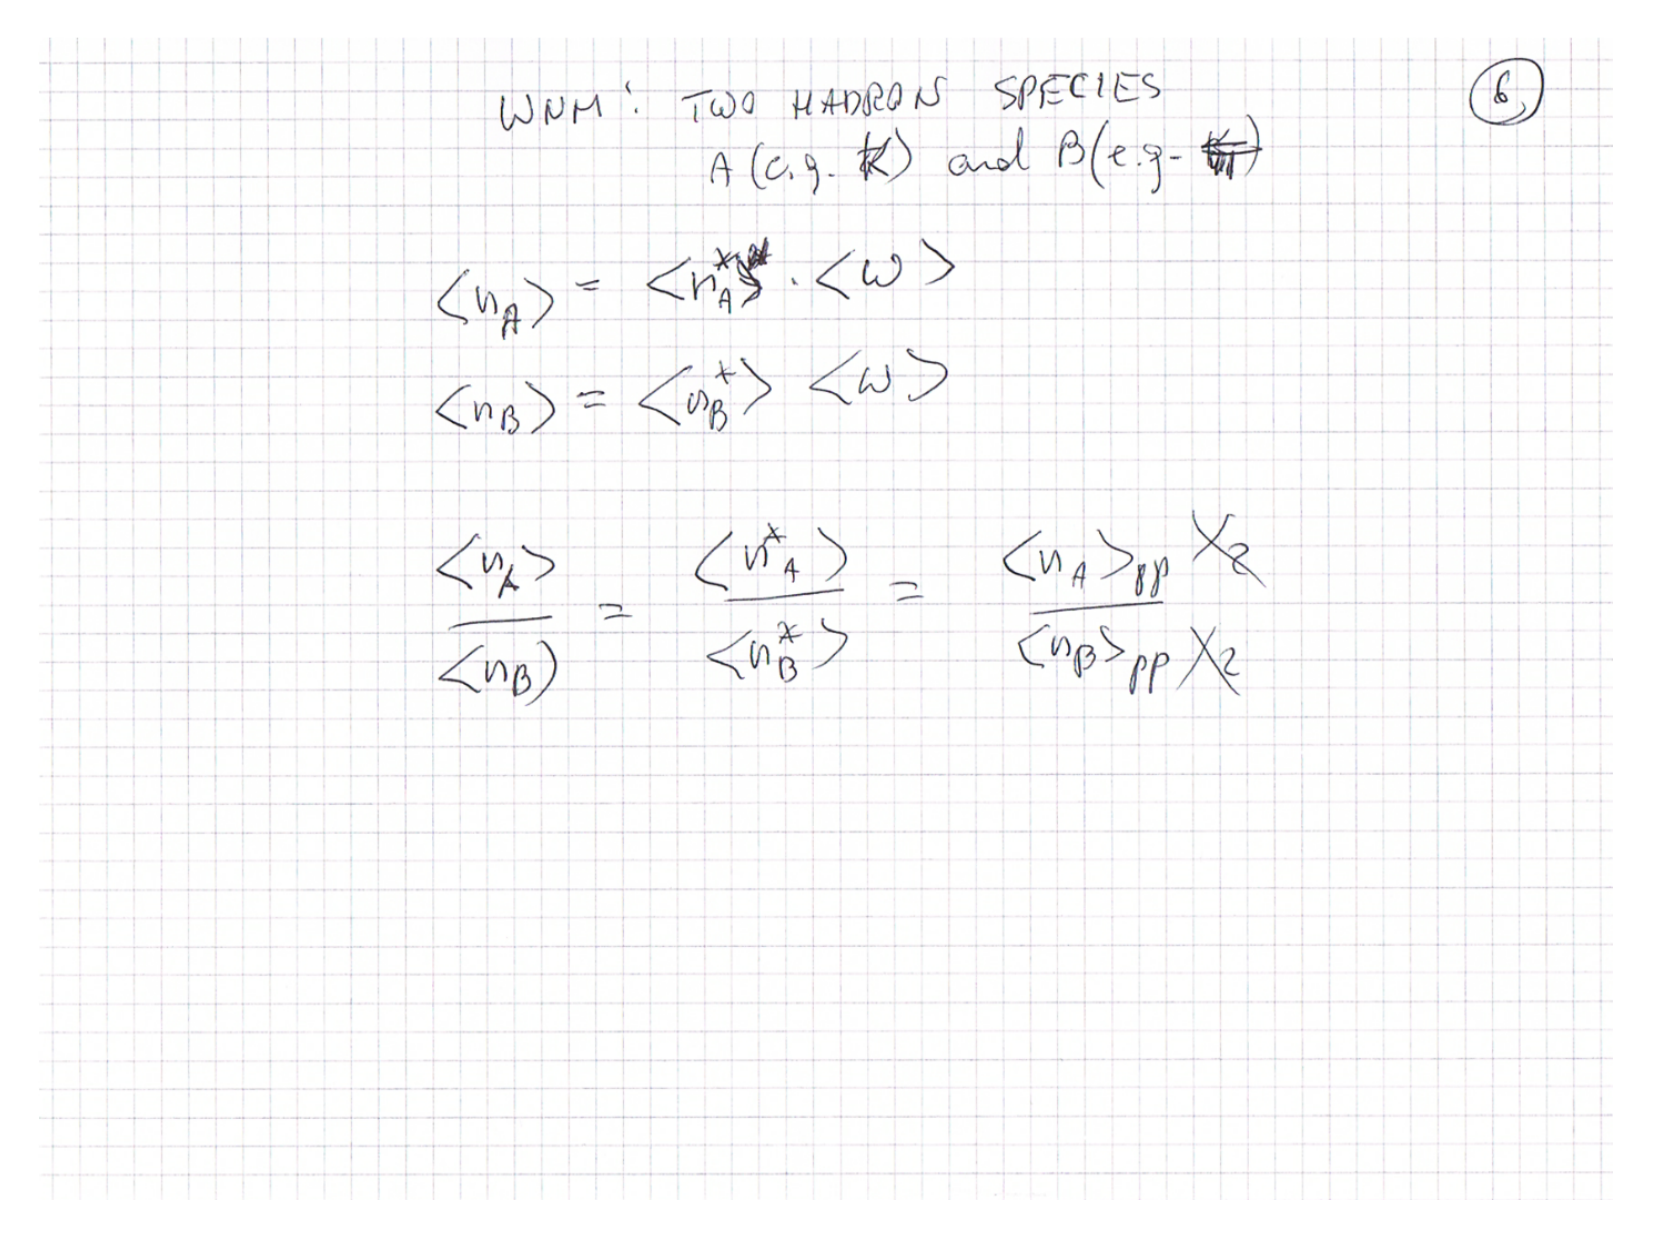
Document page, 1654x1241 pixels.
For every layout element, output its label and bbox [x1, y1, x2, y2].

picture [37, 37, 1613, 1201]
